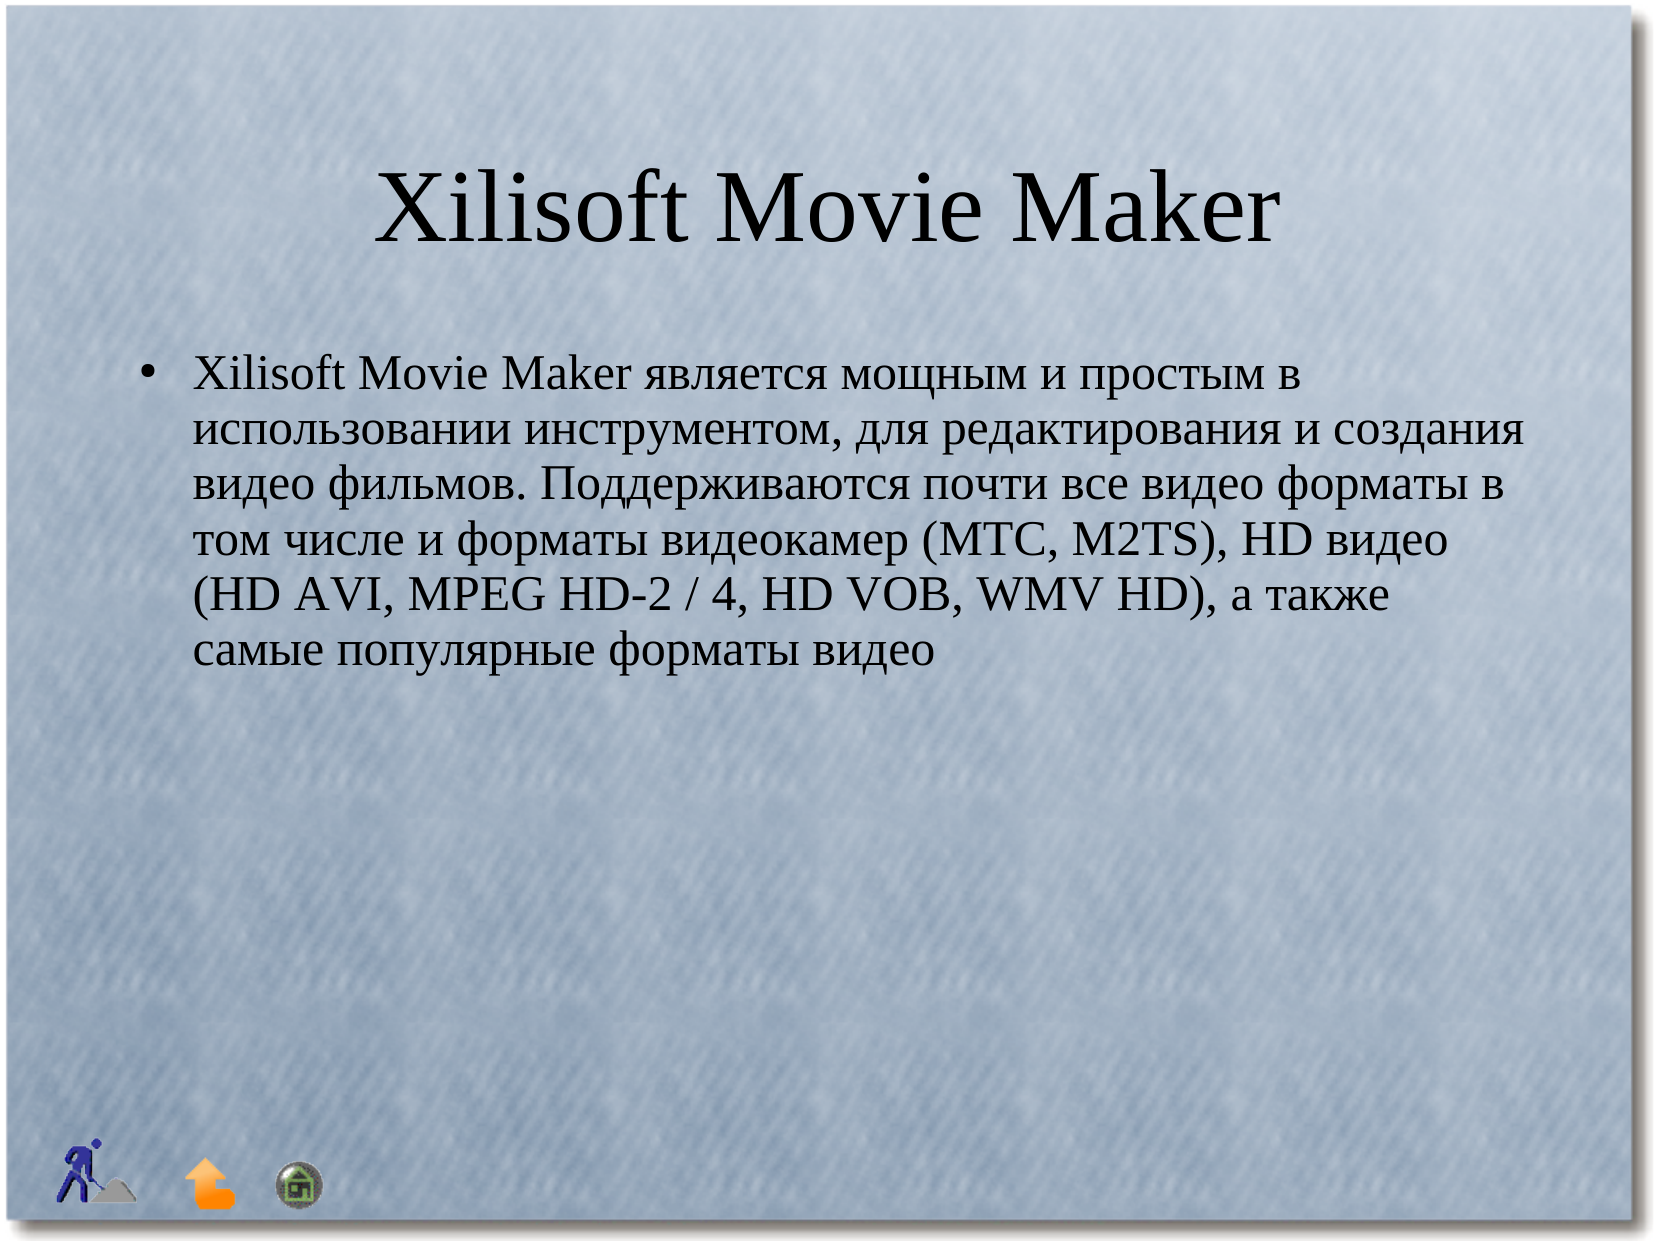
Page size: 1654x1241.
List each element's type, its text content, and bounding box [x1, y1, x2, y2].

list Xilisoft Movie Maker является мощным и простым в использовании инструментом, для редактирования и создания видео фильмов. Поддерживаются почти все видео форматы в том числе и форматы видеокамер (МТС, M2TS), HD видео (HD AVI, MPEG HD-2 / 4, HD VOB, WMV HD), а также самые популярные форматы видео [121, 344, 1534, 1127]
title Xilisoft Movie Maker [121, 102, 1534, 310]
picture [0, 0, 1654, 1241]
